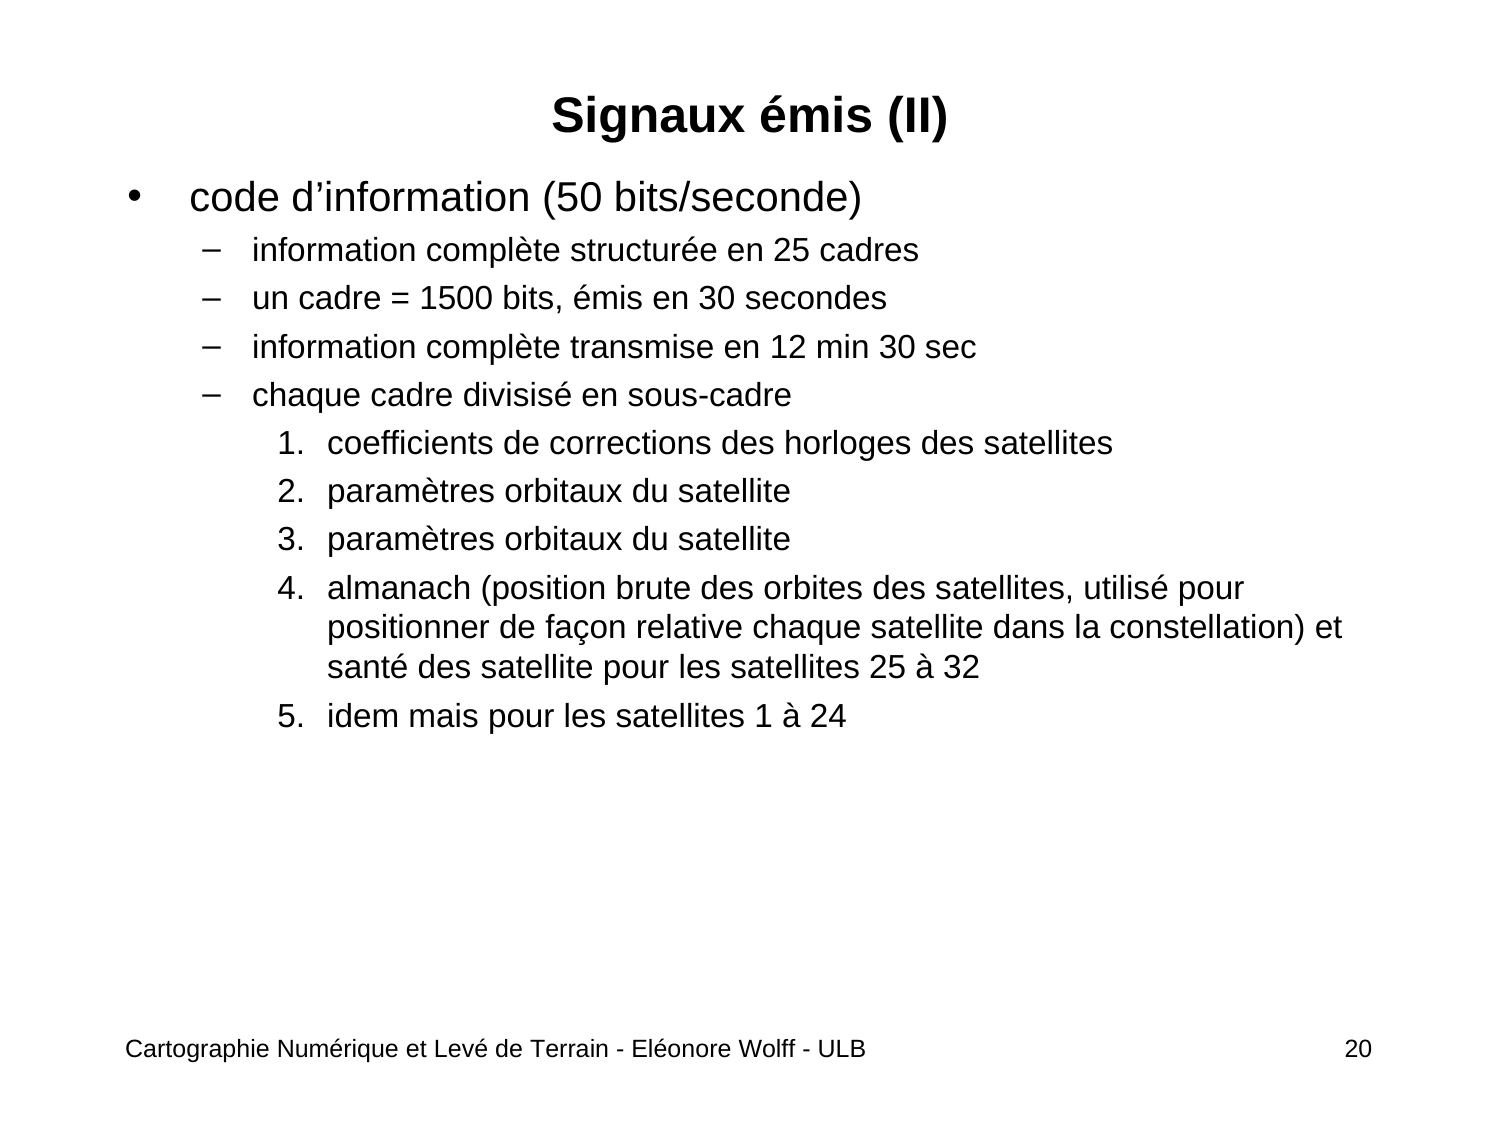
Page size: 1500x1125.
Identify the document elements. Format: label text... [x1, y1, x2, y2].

title Signaux émis (II)‏ [112, 68, 1388, 157]
list code d’information (50 bits/seconde)‏ information complète structurée en 25 cadres un cadre = 1500 bits, émis en 30 secondes information complète transmise en 12 min 30 sec chaque cadre divisisé en sous-cadre coefficients de corrections des horloges des satellites paramètres orbitaux du satellite paramètres orbitaux du satellite almanach (position brute des orbites des satellites, utilisé pour positionner de façon relative chaque satellite dans la constellation) et santé des satellite pour les satellites 25 à 32 idem mais pour les satellites 1 à 24 [112, 162, 1388, 1013]
text_box <number> [1279, 1024, 1388, 1100]
text_box Cartographie Numérique et Levé de Terrain - Eléonore Wolff - ULB [110, 1024, 1271, 1100]
